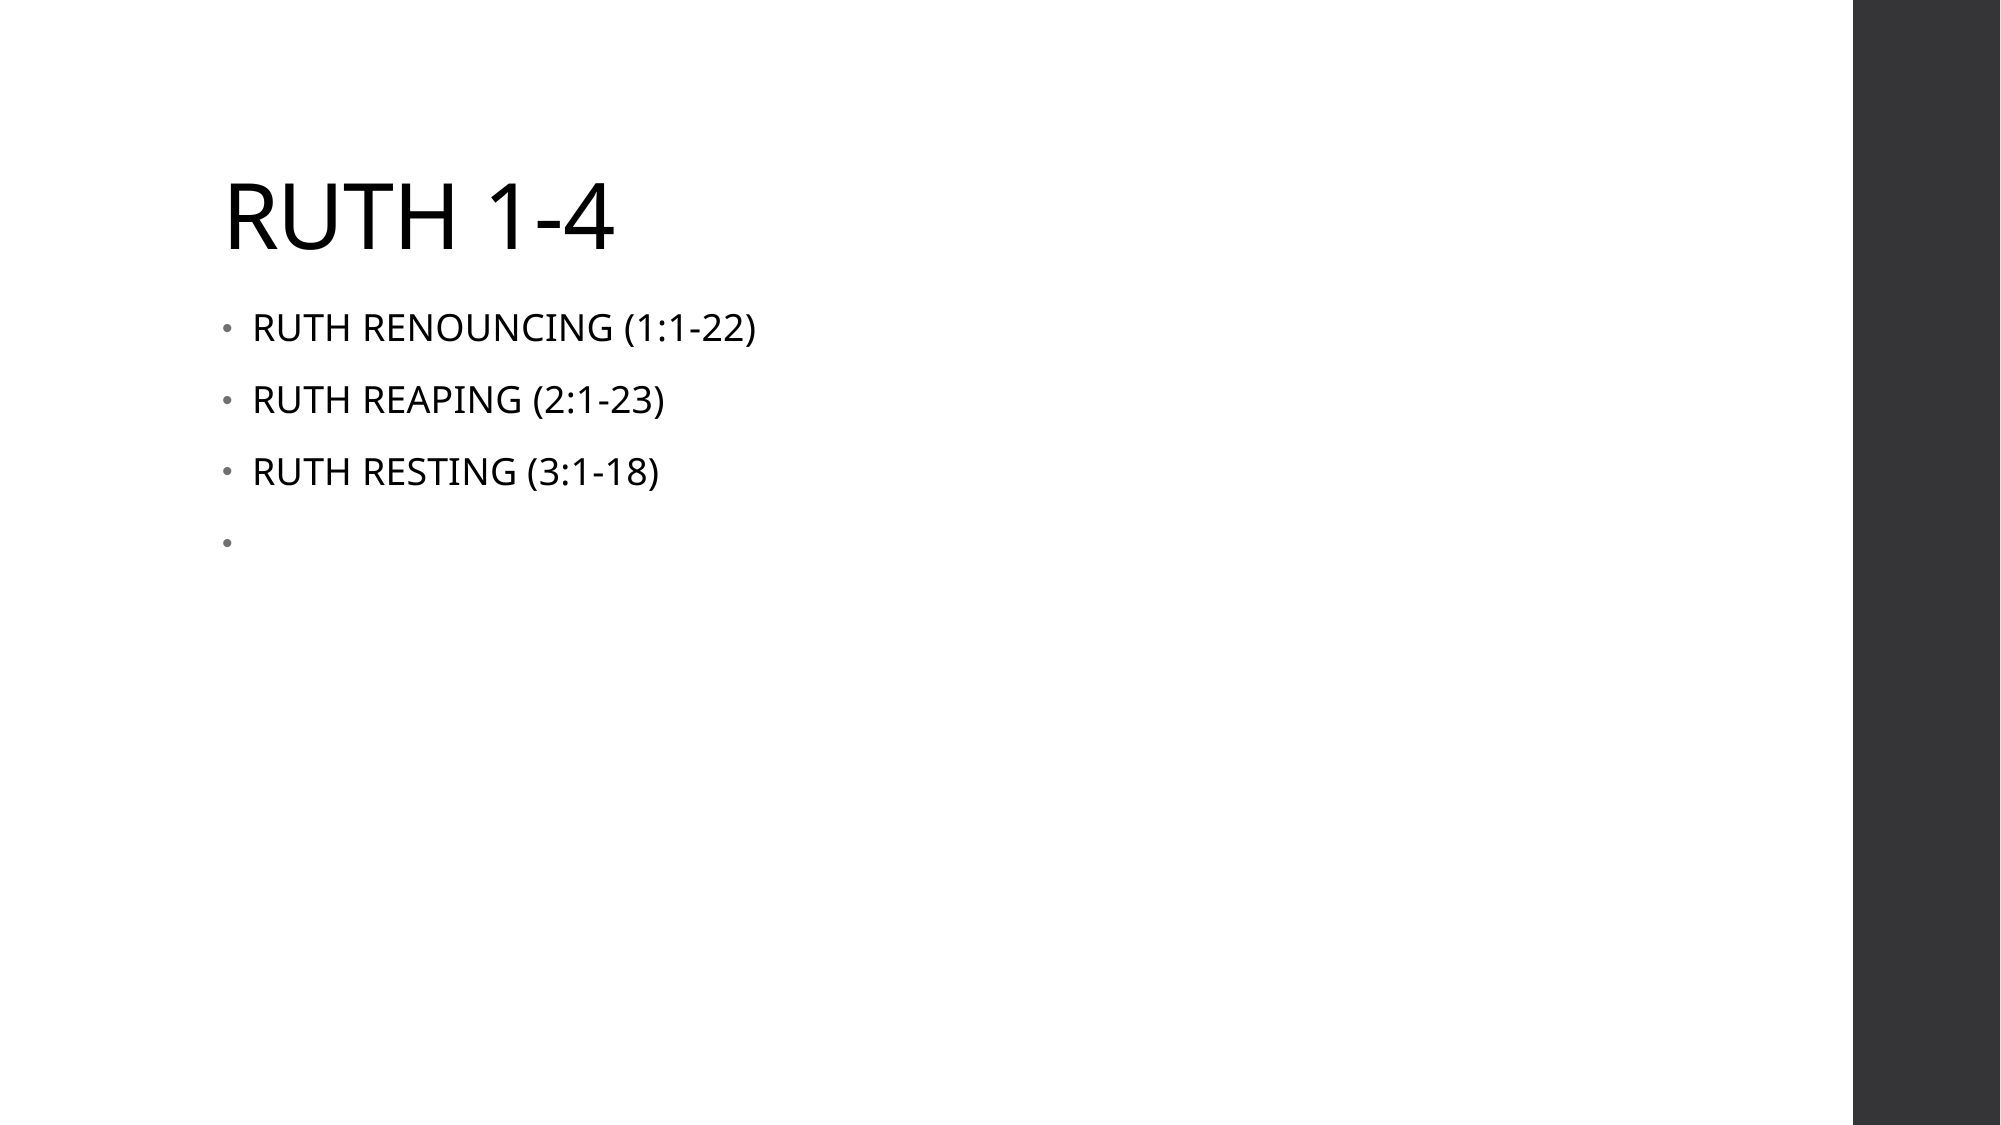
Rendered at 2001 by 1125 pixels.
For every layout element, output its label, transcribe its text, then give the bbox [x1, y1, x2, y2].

title RUTH 1-4 [206, 60, 1797, 278]
list RUTH RENOUNCING (1:1-22) RUTH REAPING (2:1-23) RUTH RESTING (3:1-18) [206, 299, 1617, 1014]
